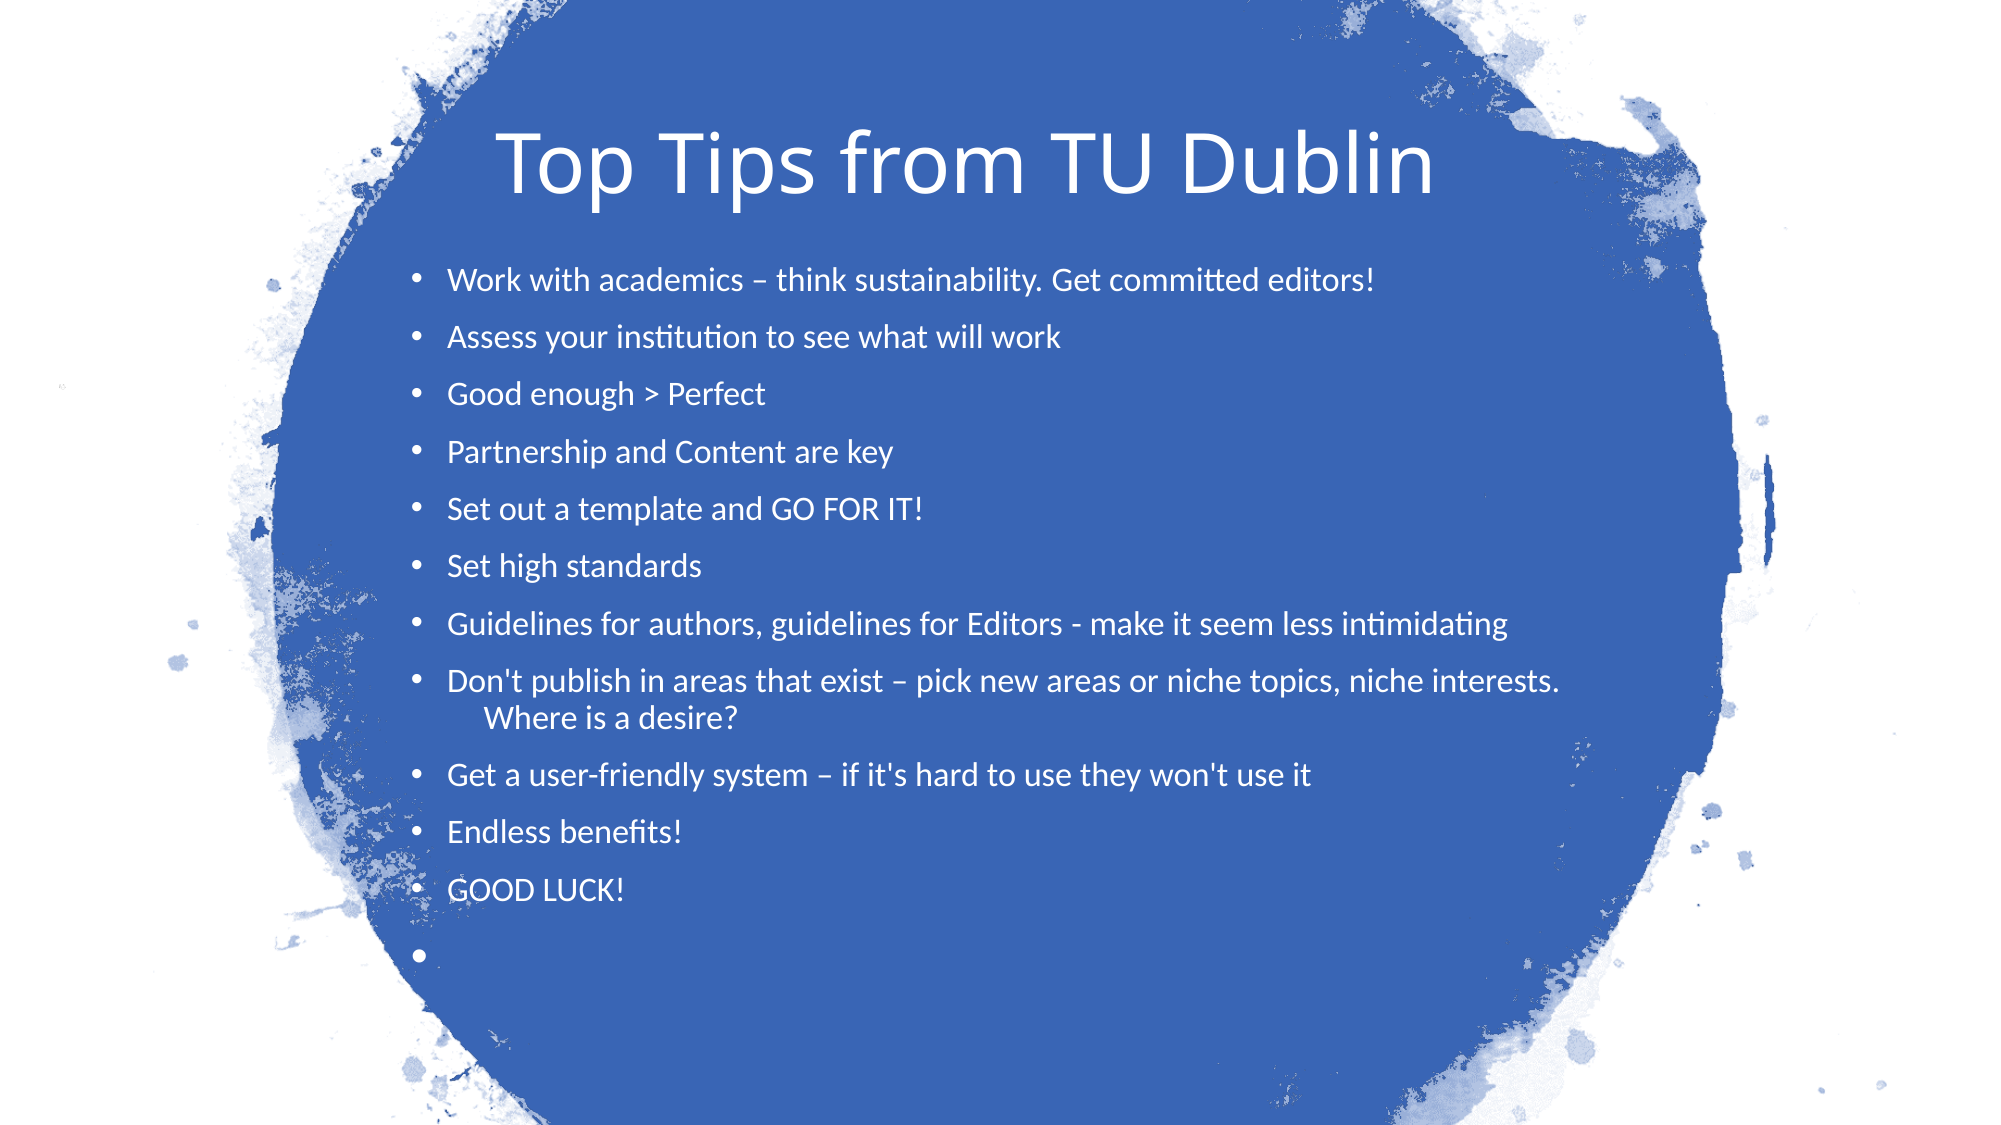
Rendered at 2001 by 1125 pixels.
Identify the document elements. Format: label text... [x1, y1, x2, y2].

list Work with academics – think sustainability. Get committed editors! Assess your institution to see what will work Good enough > Perfect Partnership and Content are key Set out a template and GO FOR IT! Set high standards Guidelines for authors, guidelines for Editors - make it seem less intimidating Don't publish in areas that exist – pick new areas or niche topics, niche interests. Where is a desire? Get a user-friendly system – if it's hard to use they won't use it Endless benefits! GOOD LUCK! [395, 254, 1670, 921]
picture [0, 0, 2000, 1125]
title Top Tips from TU Dublin [395, 78, 1537, 254]
